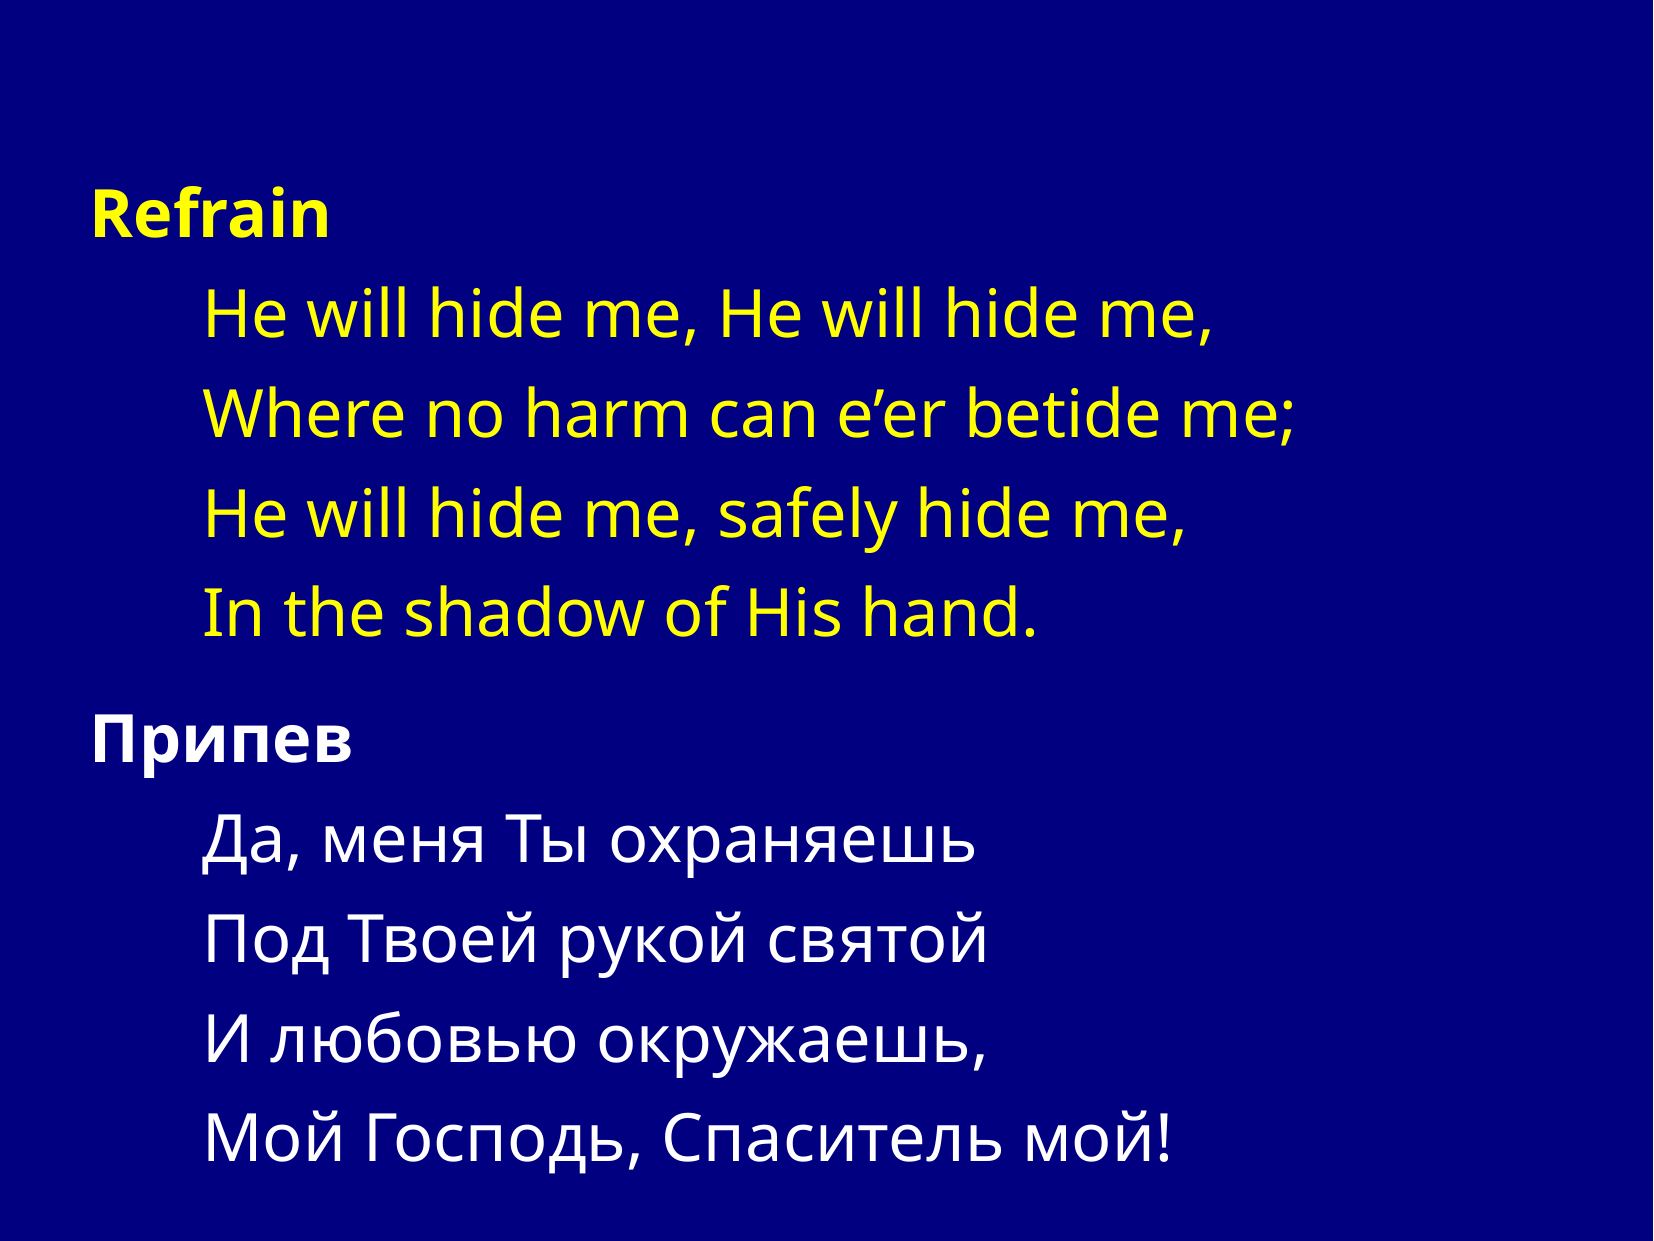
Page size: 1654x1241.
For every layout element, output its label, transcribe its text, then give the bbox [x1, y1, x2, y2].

text_box Refrain He will hide me, He will hide me, Where no harm can e’er betide me; He will hide me, safely hide me, In the shadow of His hand. [75, 150, 1576, 638]
text_box Припев Да, меня Ты охраняешь Под Твоей рукой святой И любовью окружаешь, Мой Господь, Спаситель мой! [75, 675, 1576, 1163]
